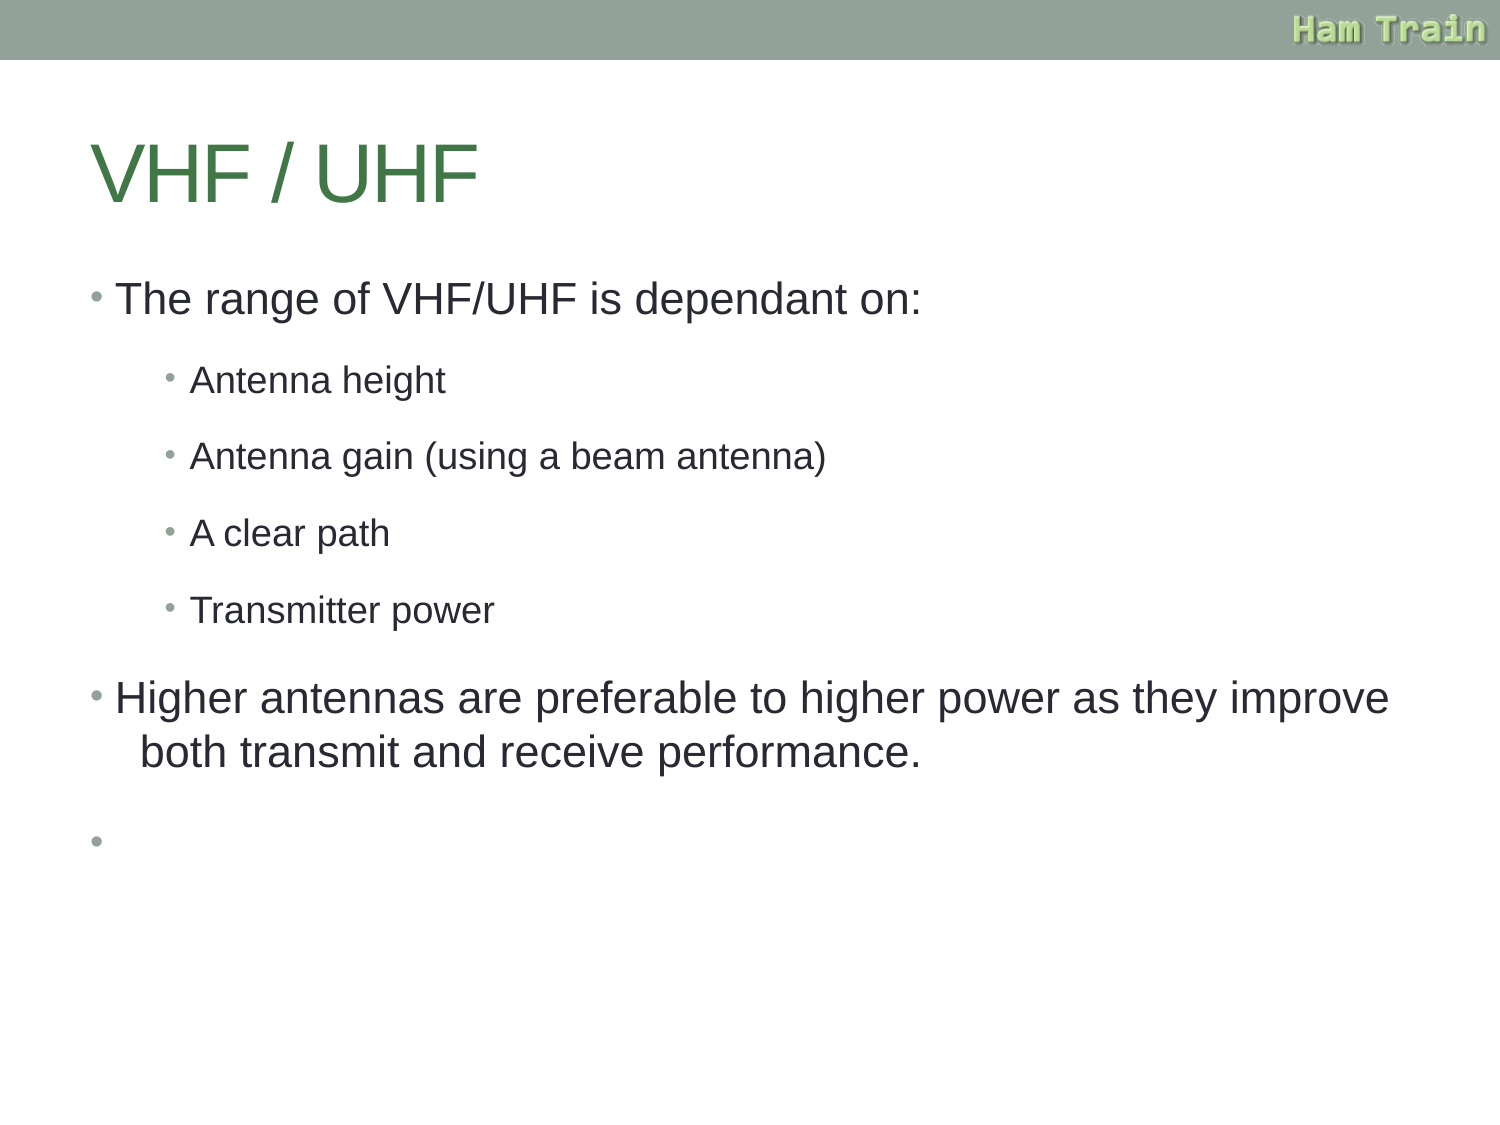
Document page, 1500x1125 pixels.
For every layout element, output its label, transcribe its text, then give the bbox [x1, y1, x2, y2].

title VHF / UHF [75, 87, 1426, 251]
list The range of VHF/UHF is dependant on: Antenna height Antenna gain (using a beam antenna) A clear path Transmitter power Higher antennas are preferable to higher power as they improve both transmit and receive performance. [75, 262, 1447, 787]
